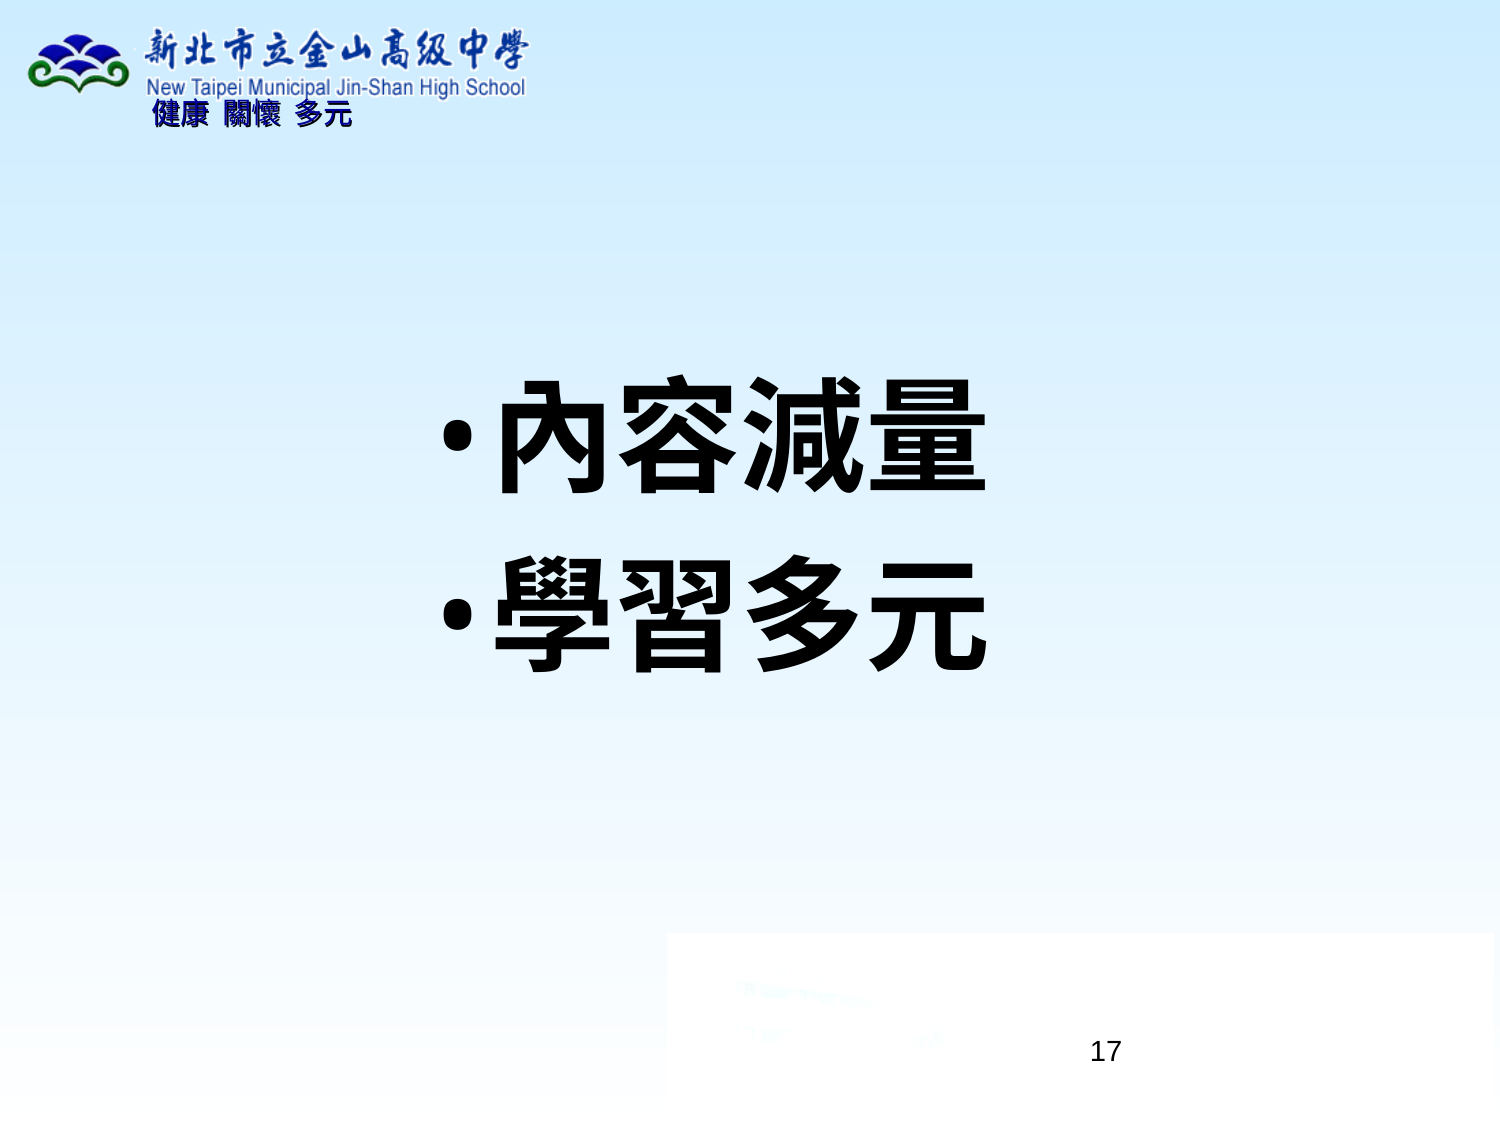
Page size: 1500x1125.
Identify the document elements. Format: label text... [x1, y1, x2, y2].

list 內容減量 學習多元 [419, 350, 1081, 835]
text_box [1074, 1024, 1426, 1103]
